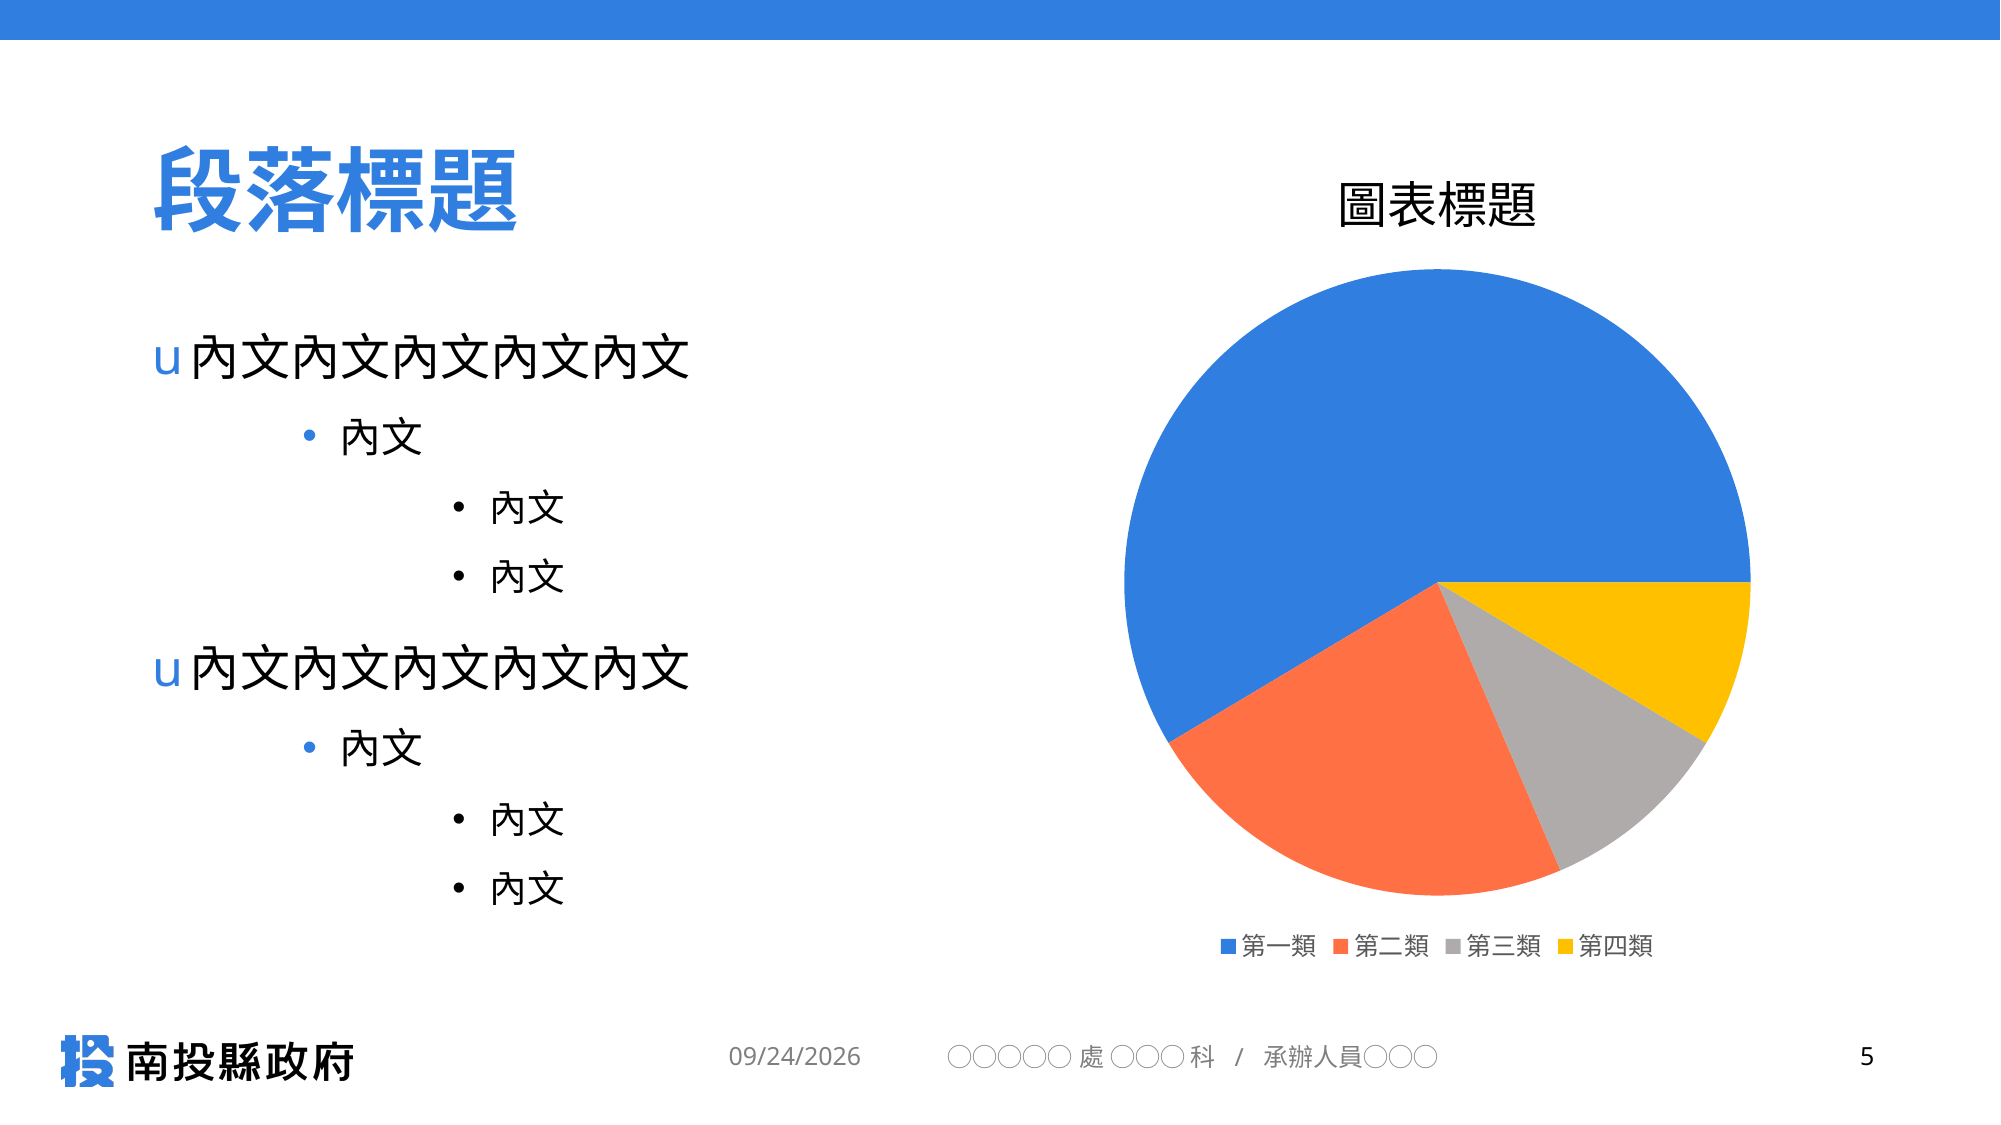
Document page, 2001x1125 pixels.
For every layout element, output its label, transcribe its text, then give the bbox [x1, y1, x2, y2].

text_box 07/29/2024 [713, 1025, 884, 1086]
chart [1012, 130, 1863, 970]
text_box <編號> [1845, 1025, 1945, 1086]
title 段落標題 [137, 111, 1863, 278]
list 內文內文內文內文內文 內文 內文 內文 內文內文內文內文內文 內文 內文 內文 [137, 299, 988, 1014]
picture [61, 1035, 353, 1087]
text_box ◯◯◯◯◯處 ◯◯◯ 科 / 承辦人員◯◯◯ [932, 1025, 1608, 1086]
